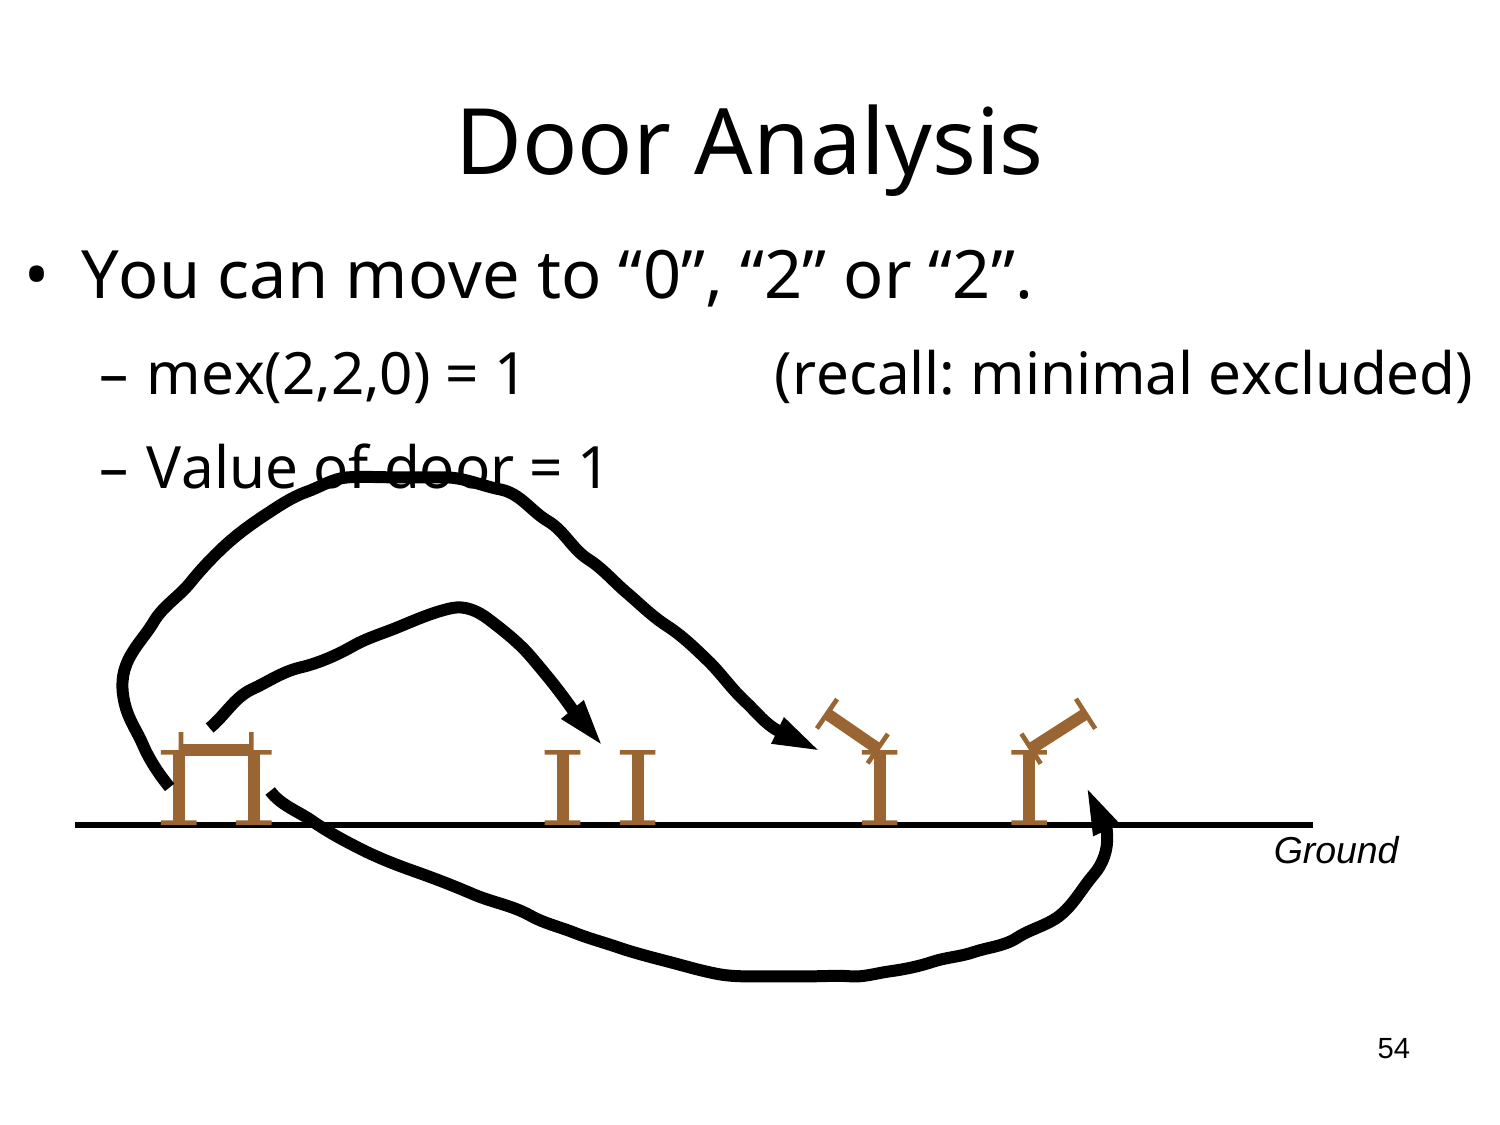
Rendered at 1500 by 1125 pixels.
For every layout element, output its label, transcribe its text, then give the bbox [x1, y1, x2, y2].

title Door Analysis [24, 45, 1476, 227]
text_box Ground [1259, 821, 1414, 879]
list You can move to “0”, “2” or “2”. mex(2,2,0) = 1 (recall: minimal excluded) Value of door = 1 [24, 227, 1476, 1050]
